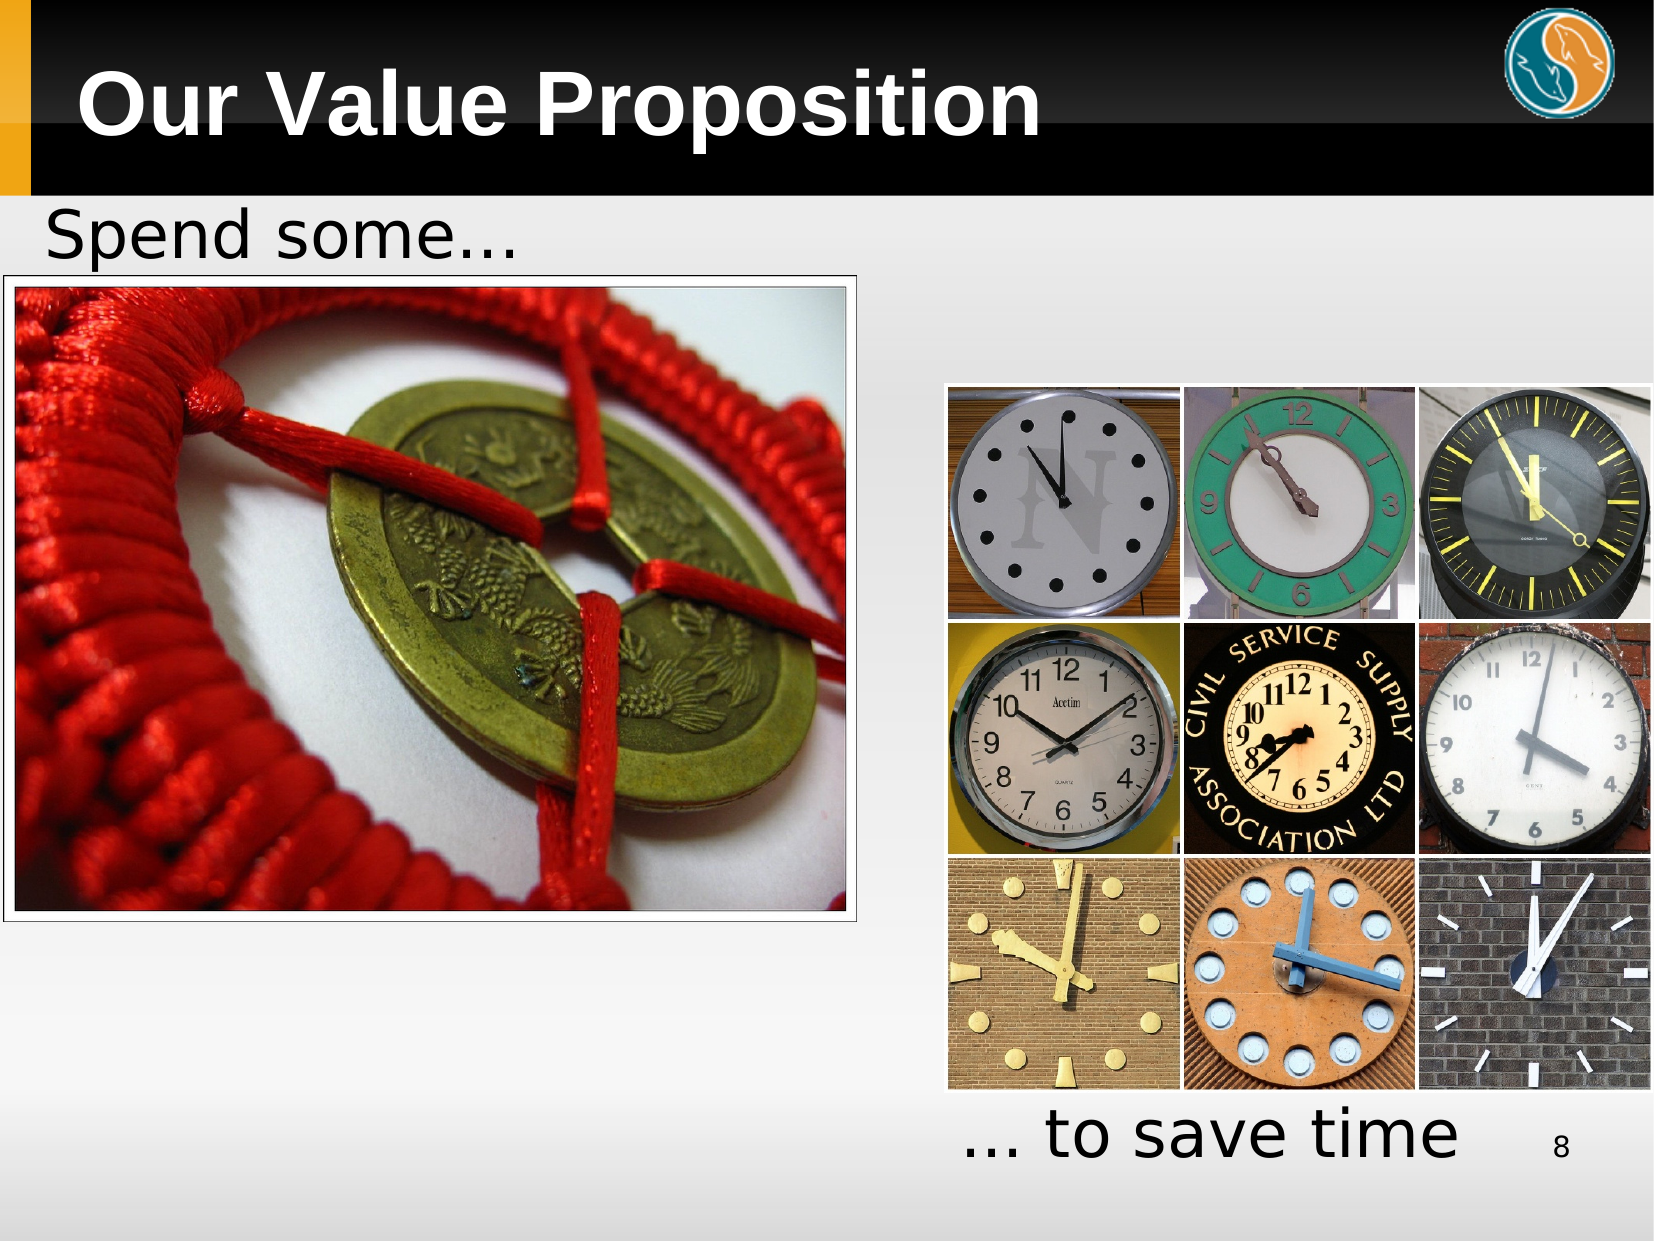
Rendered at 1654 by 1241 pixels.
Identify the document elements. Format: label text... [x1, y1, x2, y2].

text_box ... to save time [945, 1088, 1477, 1182]
title Our Value Proposition [76, 0, 1565, 208]
picture [0, 0, 1654, 1241]
text_box Spend some... [29, 188, 536, 282]
